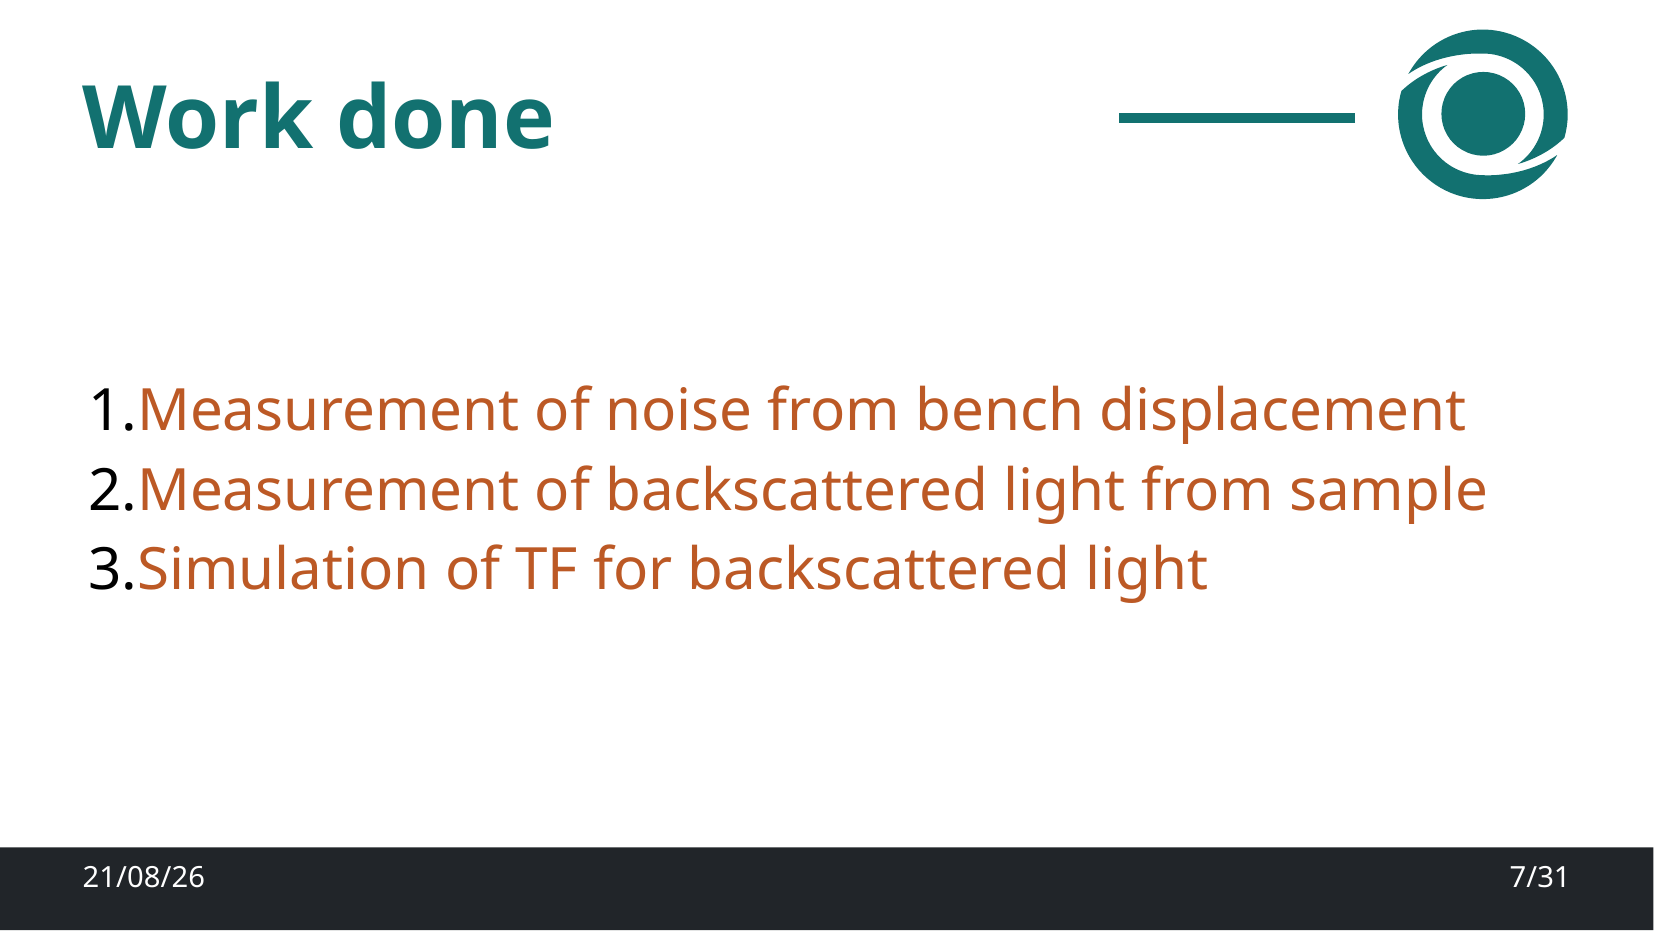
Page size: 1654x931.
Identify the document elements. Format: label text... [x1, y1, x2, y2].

title Work done [82, 37, 1241, 193]
subtitle Measurement of noise from bench displacement Measurement of backscattered light from sample Simulation of TF for backscattered light [88, 217, 1595, 758]
